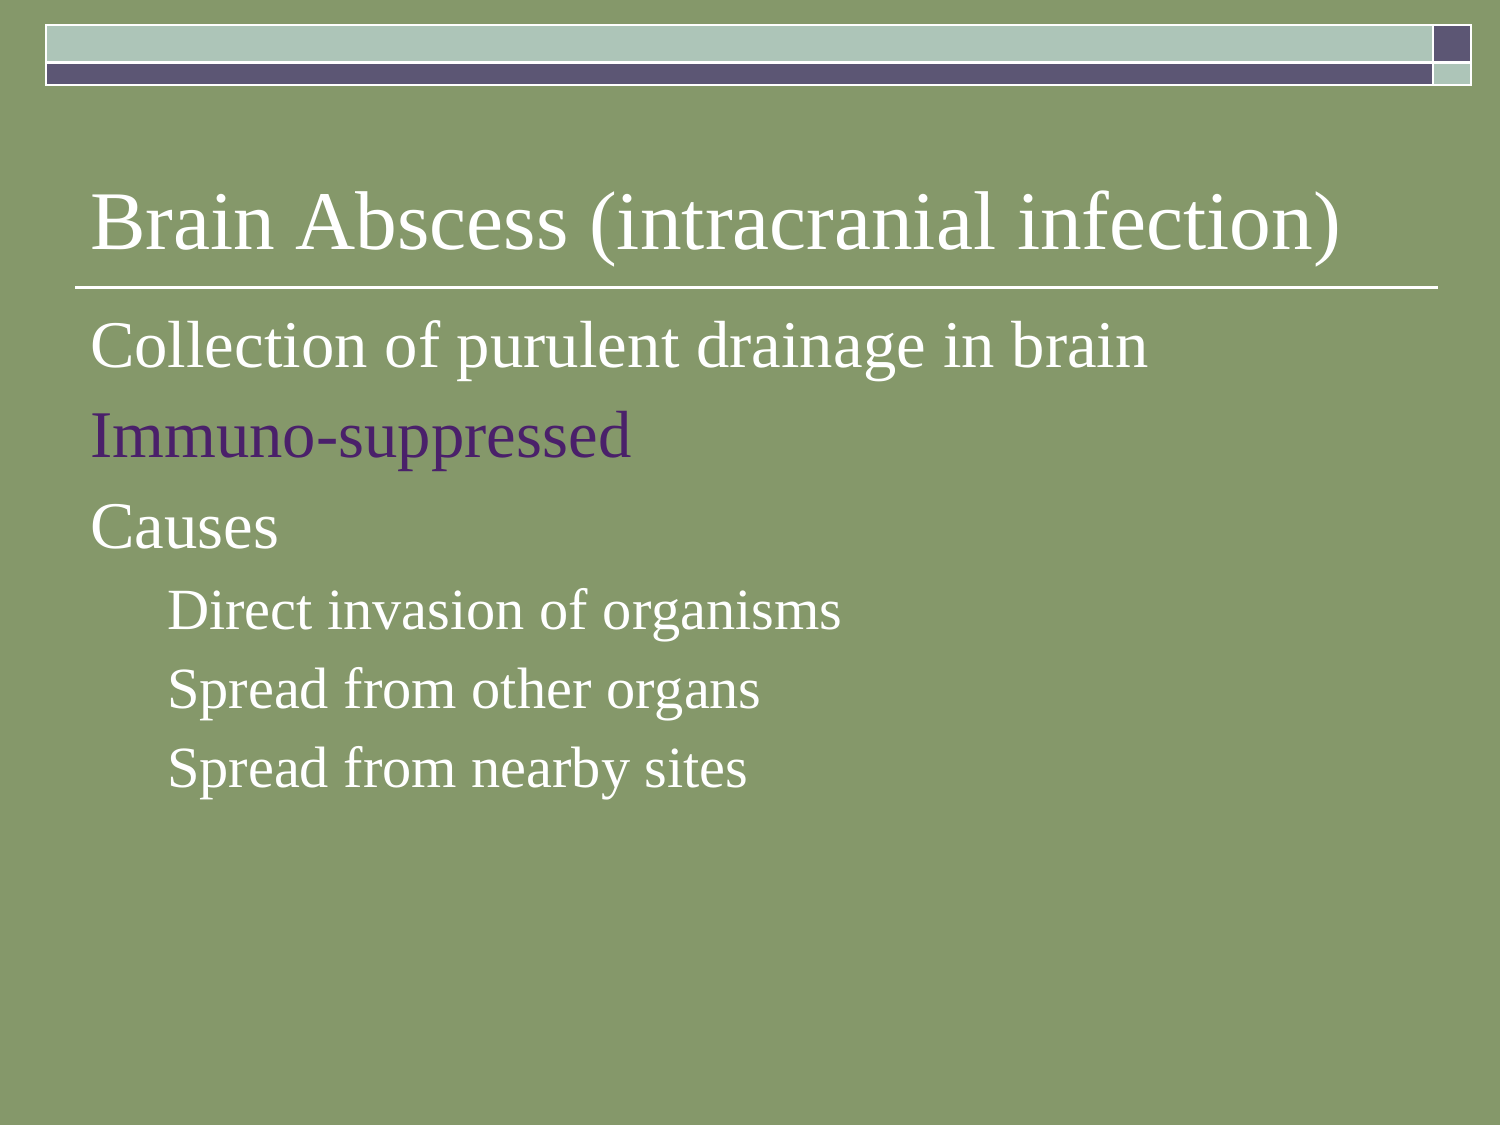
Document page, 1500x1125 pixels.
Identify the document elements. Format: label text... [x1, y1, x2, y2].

list Collection of purulent drainage in brain Immuno-suppressed Causes Direct invasion of organisms Spread from other organs Spread from nearby sites [75, 299, 1426, 1006]
title Brain Abscess (intracranial infection) [75, 87, 1426, 275]
